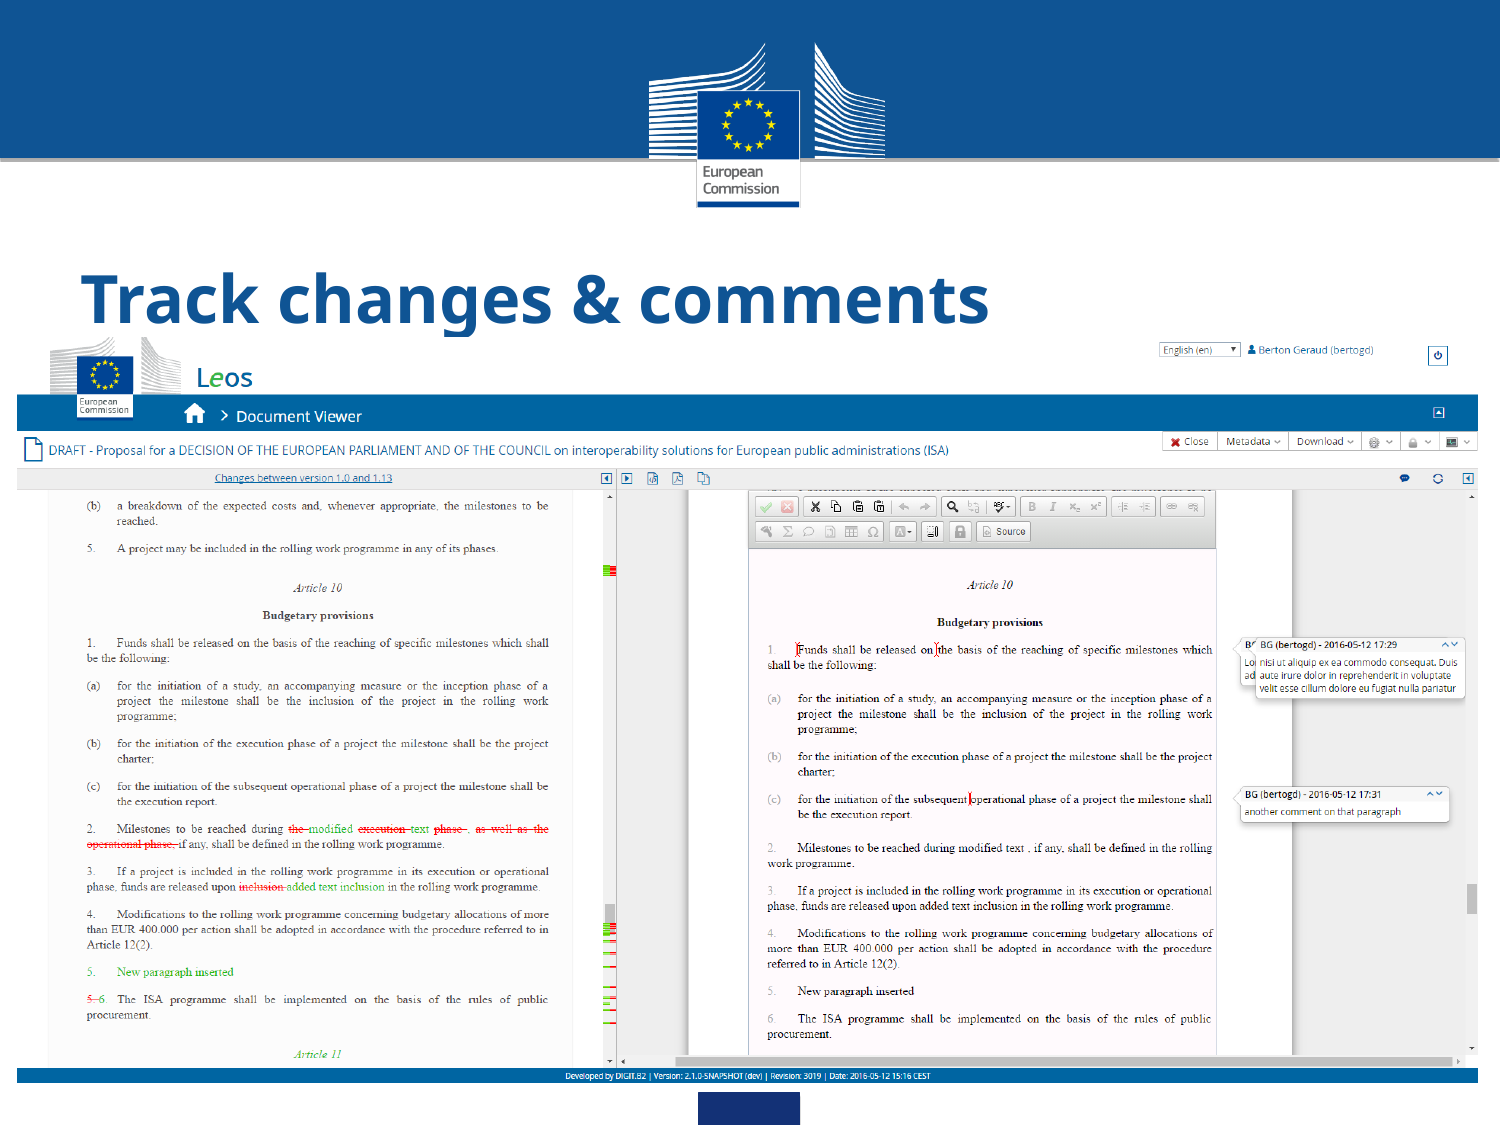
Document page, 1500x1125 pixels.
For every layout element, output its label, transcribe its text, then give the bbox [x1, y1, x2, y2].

picture [17, 337, 1478, 1083]
picture [649, 42, 885, 208]
title Track changes & comments [64, 219, 1415, 337]
